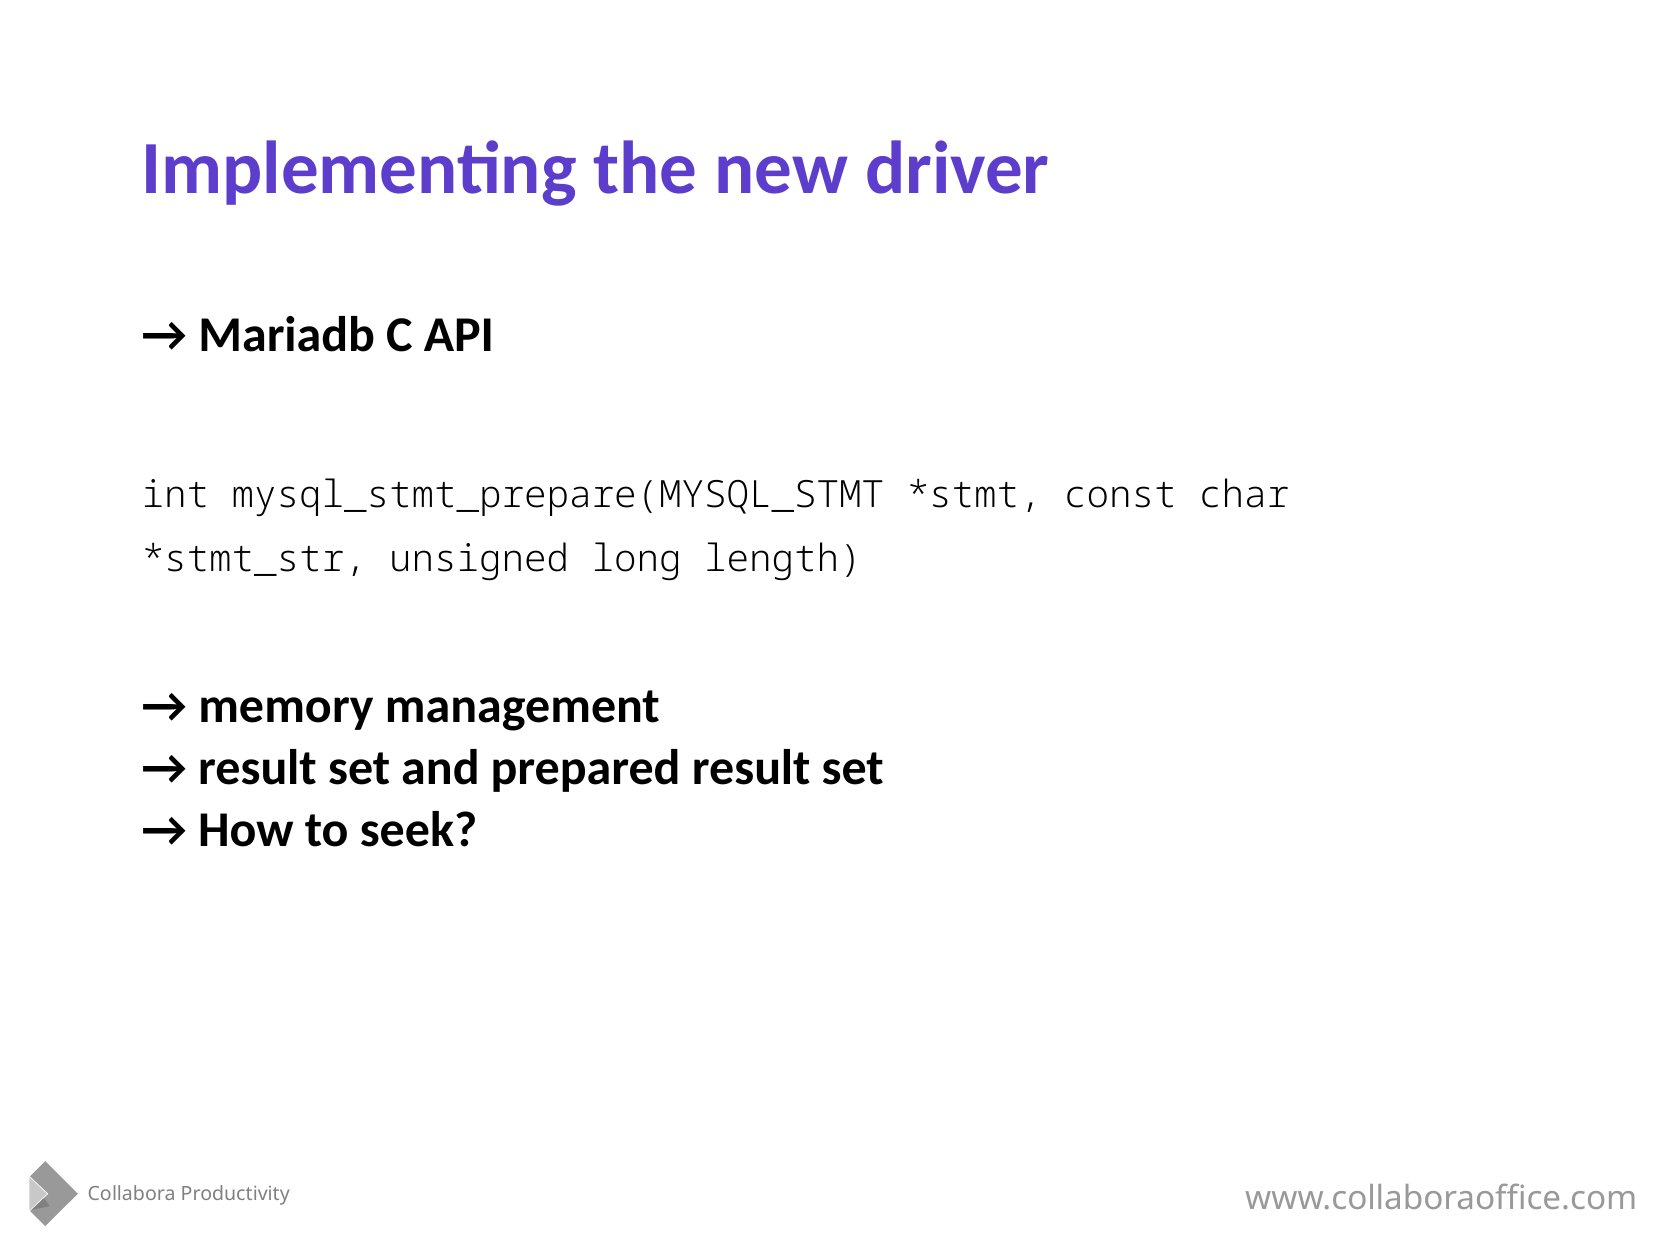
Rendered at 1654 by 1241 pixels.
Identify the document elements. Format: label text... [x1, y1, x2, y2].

title Implementing the new driver [141, 37, 1571, 213]
list → Mariadb C API int mysql_stmt_prepare(MYSQL_STMT *stmt, const char *stmt_str, unsigned long length) → memory management → result set and prepared result set → How to seek? [141, 302, 1512, 1130]
